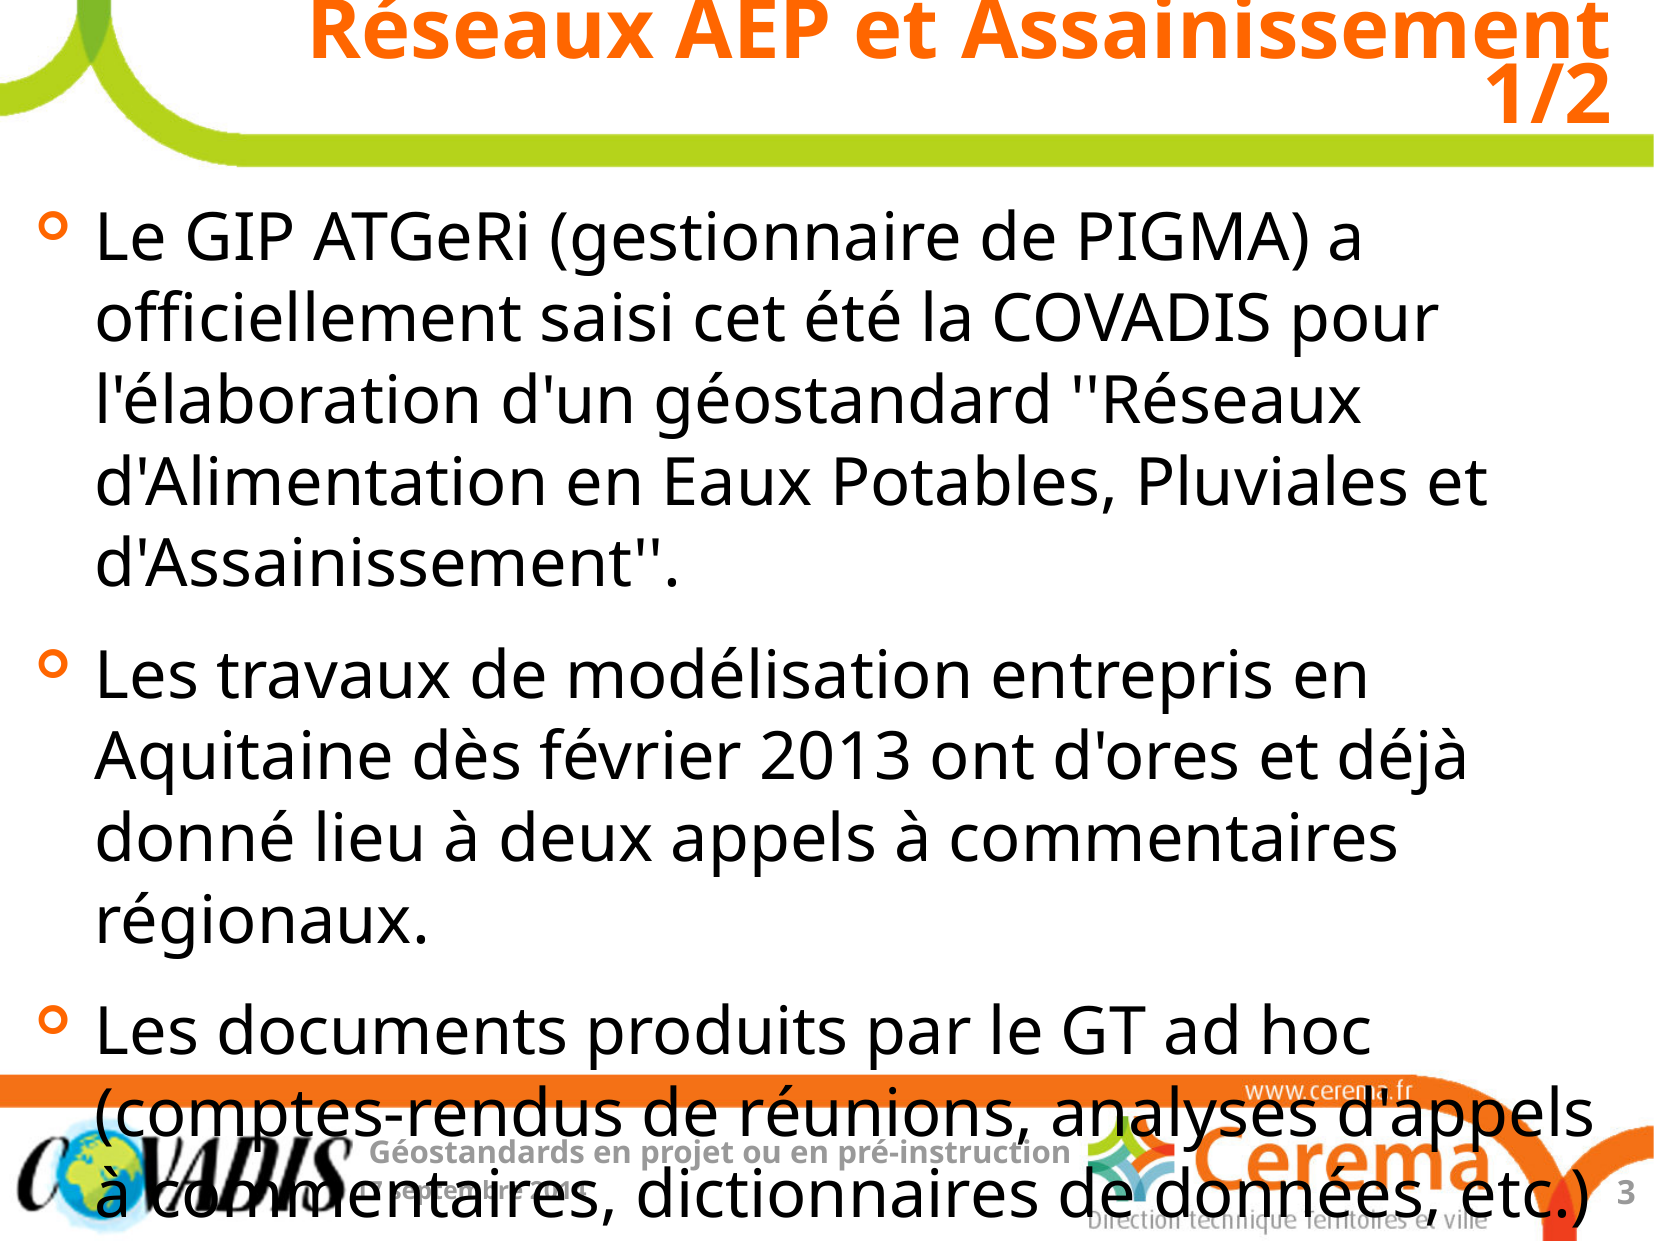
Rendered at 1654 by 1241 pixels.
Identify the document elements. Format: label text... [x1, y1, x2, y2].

title Réseaux AEP et Assainissement 1/2 [177, 0, 1613, 172]
list Le GIP ATGeRi (gestionnaire de PIGMA) a officiellement saisi cet été la COVADIS pour l'élaboration d'un géostandard ''Réseaux d'Alimentation en Eaux Potables, Pluviales et d'Assainissement''. Les travaux de modélisation entrepris en Aquitaine dès février 2013 ont d'ores et déjà donné lieu à deux appels à commentaires régionaux. Les documents produits par le GT ad hoc (comptes-rendus de réunions, analyses d'appels à commentaires, dictionnaires de données, etc.) ont été transmis au SP COVADIS fin août. [35, 194, 1619, 1046]
picture [0, 0, 1654, 1241]
